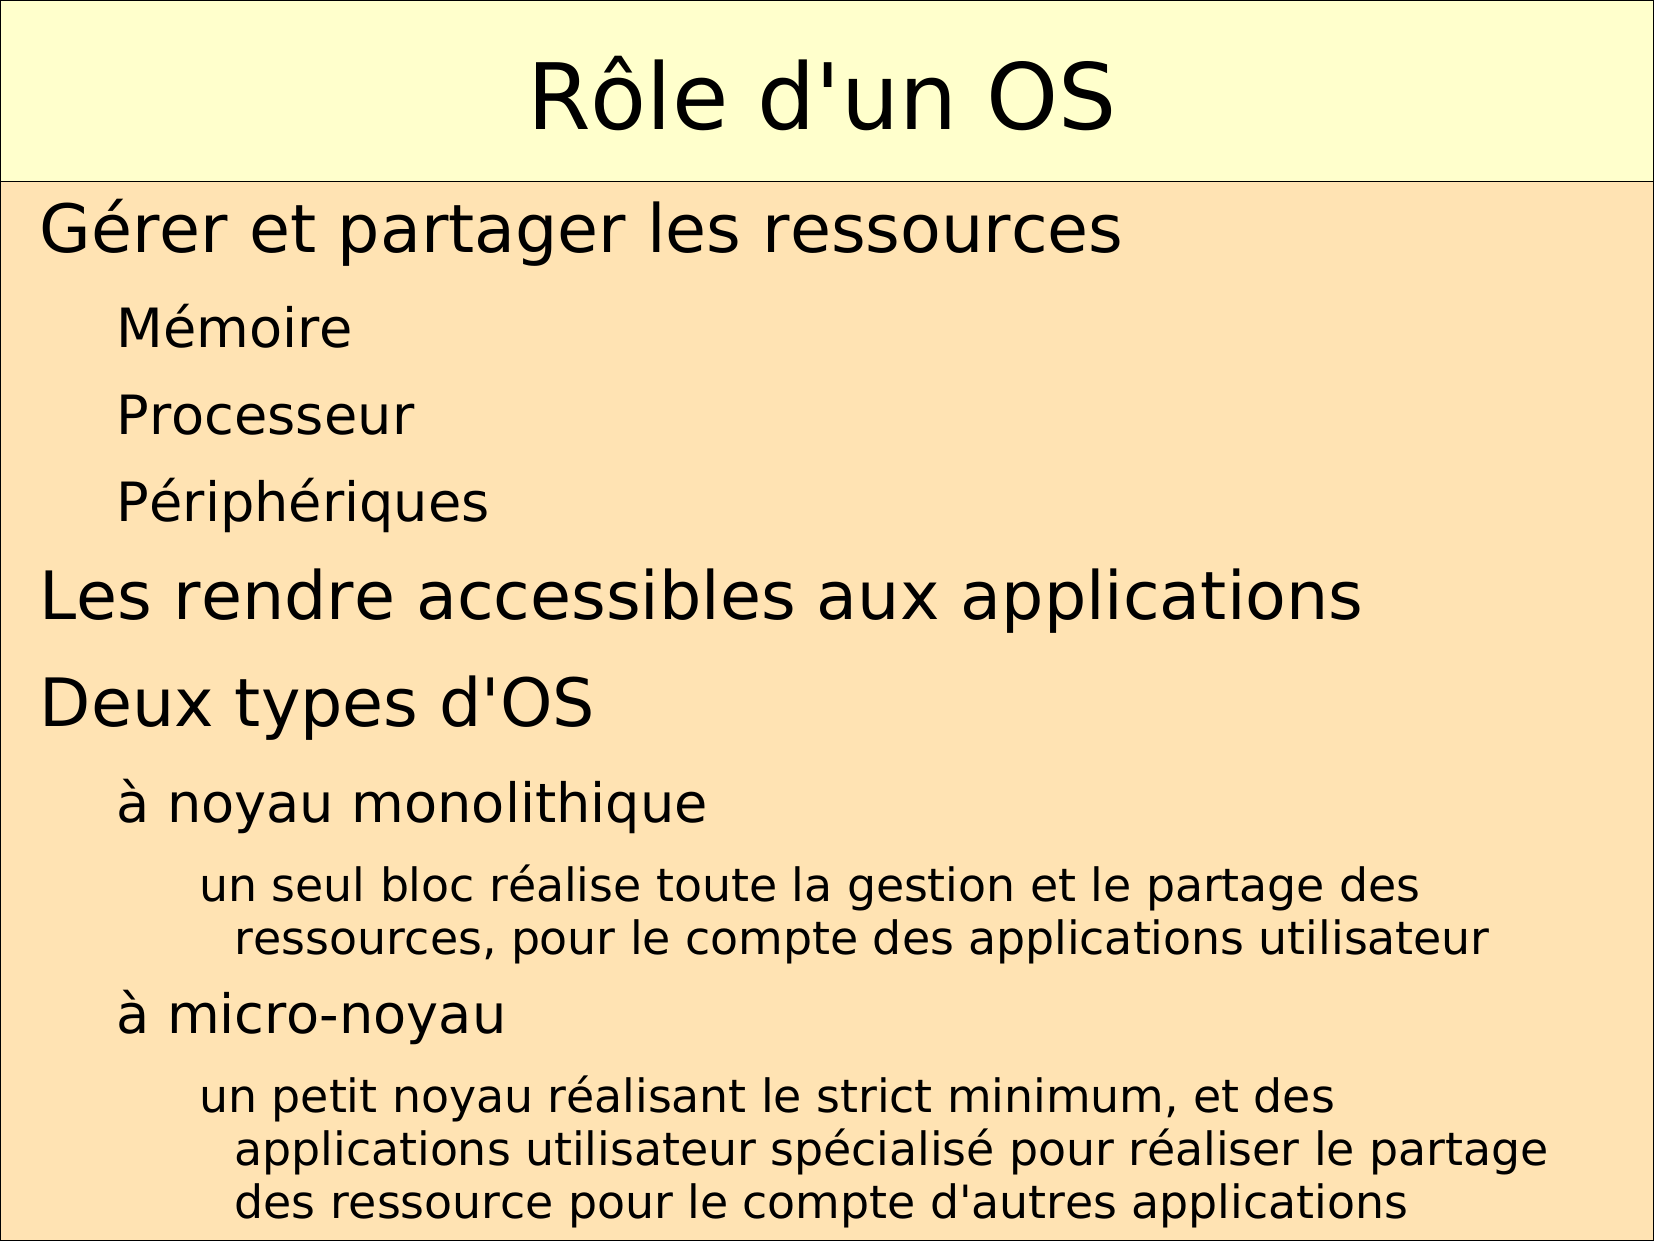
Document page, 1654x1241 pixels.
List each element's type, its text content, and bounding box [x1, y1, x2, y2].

title Rôle d'un OS [114, 38, 1531, 158]
list Gérer et partager les ressources Mémoire Processeur Périphériques Les rendre accessibles aux applications Deux types d'OS à noyau monolithique un seul bloc réalise toute la gestion et le partage des ressources, pour le compte des applications utilisateur à micro-noyau un petit noyau réalisant le strict minimum, et des applications utilisateur spécialisé pour réaliser le partage des ressource pour le compte d'autres applications [22, 190, 1626, 1230]
